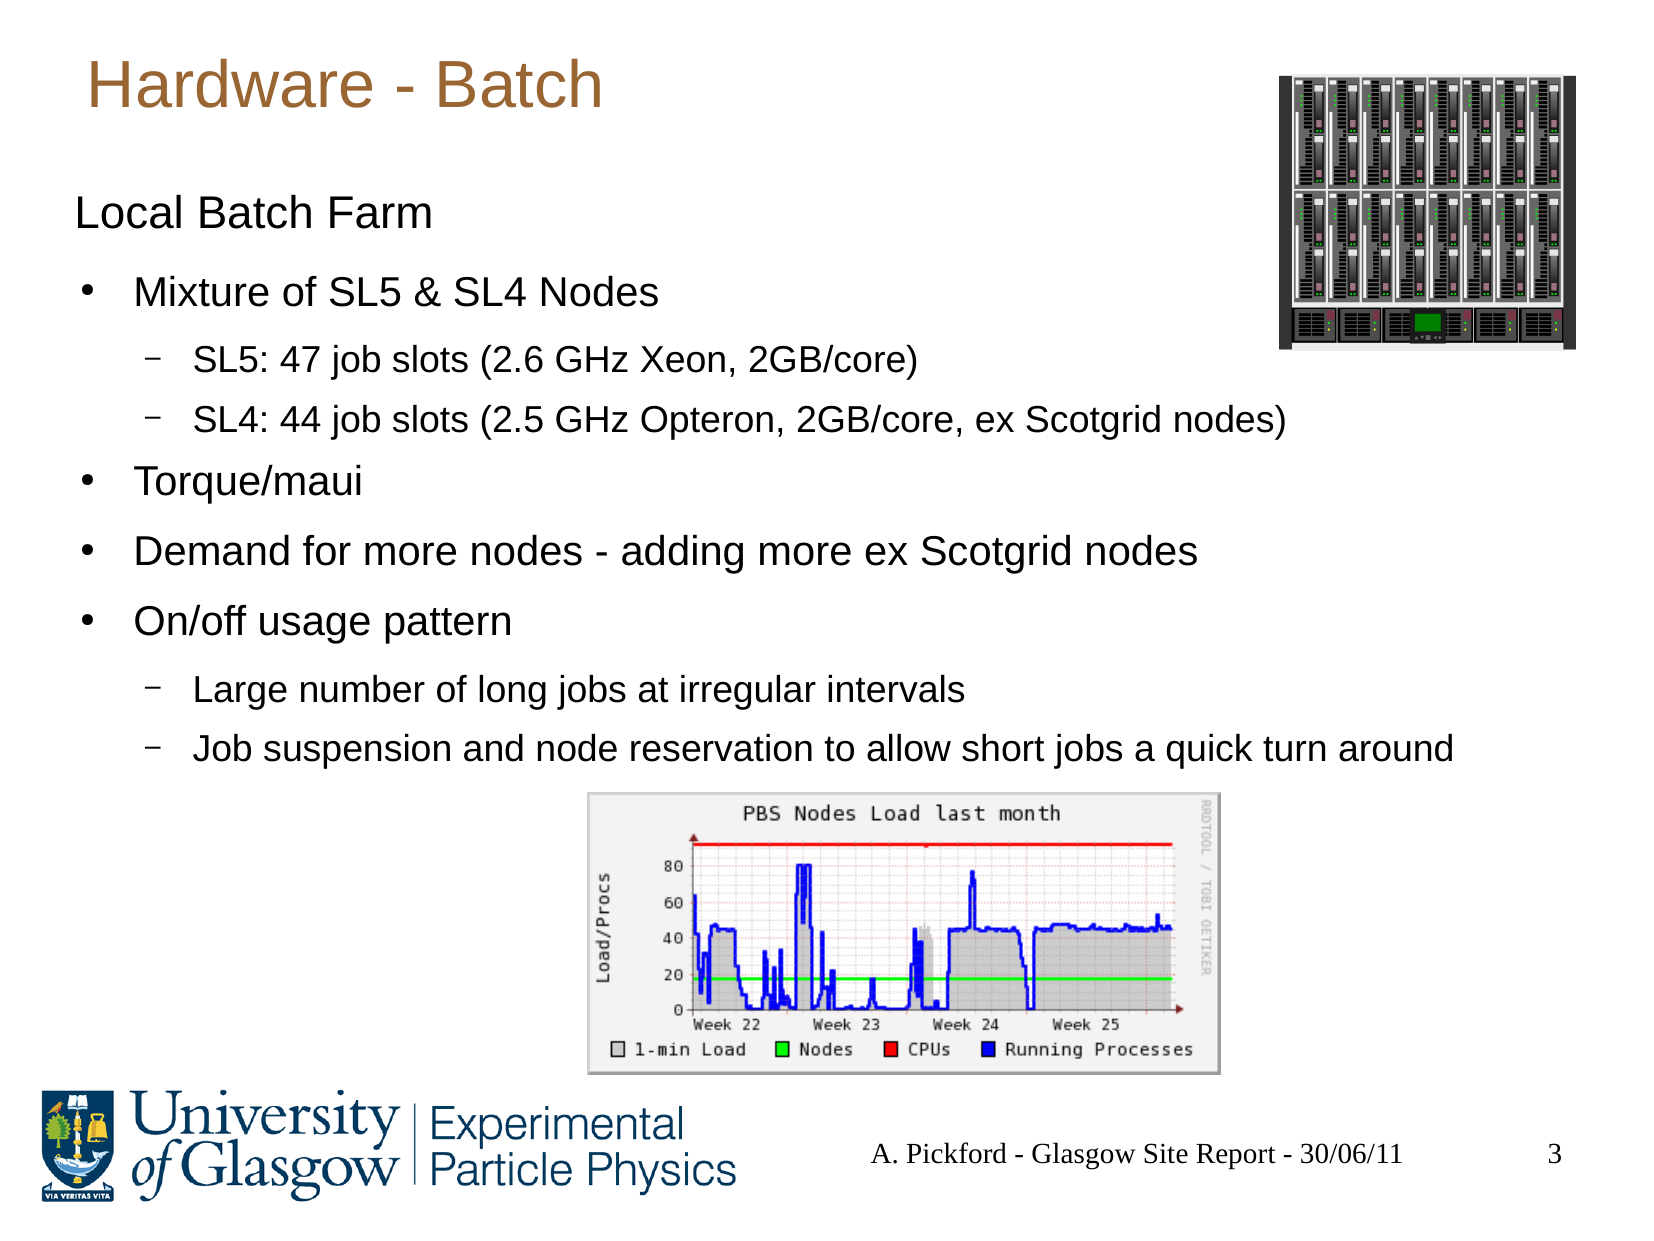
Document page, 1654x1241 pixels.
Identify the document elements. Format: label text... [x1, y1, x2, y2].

title Hardware - Batch [86, 17, 1576, 151]
list Local Batch Farm Mixture of SL5 & SL4 Nodes SL5: 47 job slots (2.6 GHz Xeon, 2GB/core) SL4: 44 job slots (2.5 GHz Opteron, 2GB/core, ex Scotgrid nodes) Torque/maui Demand for more nodes - adding more ex Scotgrid nodes On/off usage pattern Large number of long jobs at irregular intervals Job suspension and node reservation to allow short jobs a quick turn around [62, 187, 1524, 1056]
picture [1279, 74, 1576, 351]
picture [0, 792, 1221, 1241]
